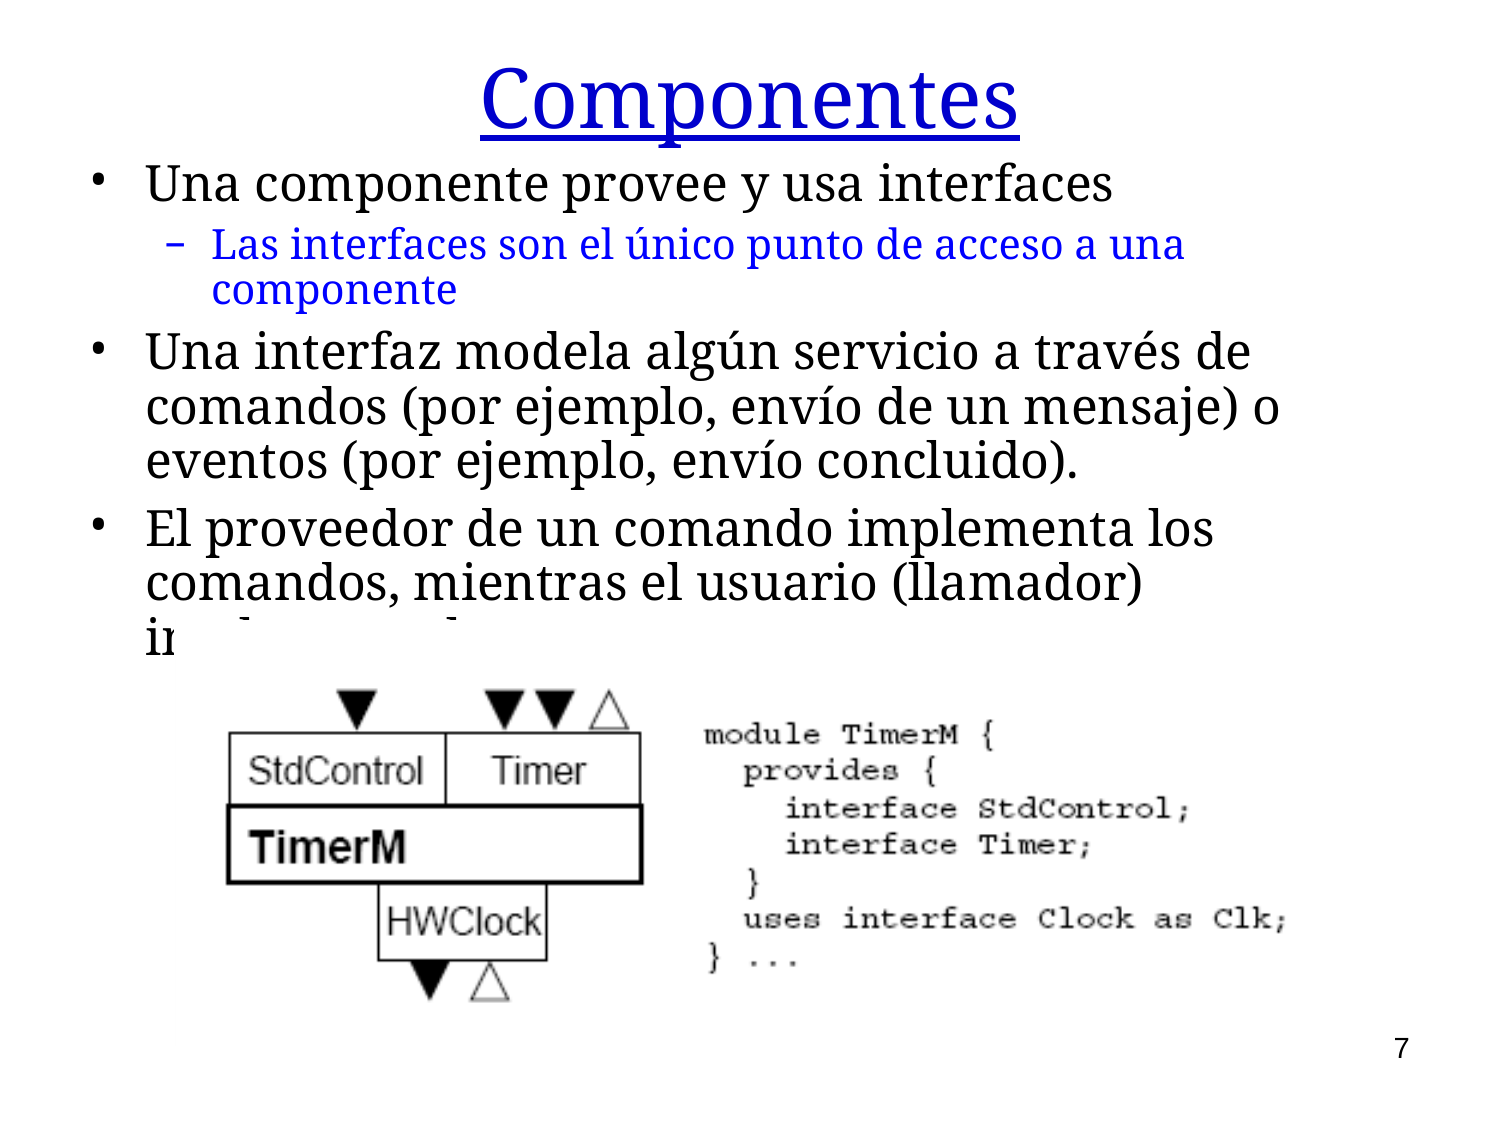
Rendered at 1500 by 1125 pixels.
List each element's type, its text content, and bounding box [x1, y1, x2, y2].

title Componentes [74, 30, 1425, 149]
list Una componente provee y usa interfaces Las interfaces son el único punto de acceso a una componente Una interfaz modela algún servicio a través de comandos (por ejemplo, envío de un mensaje) o eventos (por ejemplo, envío concluido). El proveedor de un comando implementa los comandos, mientras el usuario (llamador) implementa los eventos. [74, 149, 1425, 1088]
picture [174, 620, 1326, 1046]
